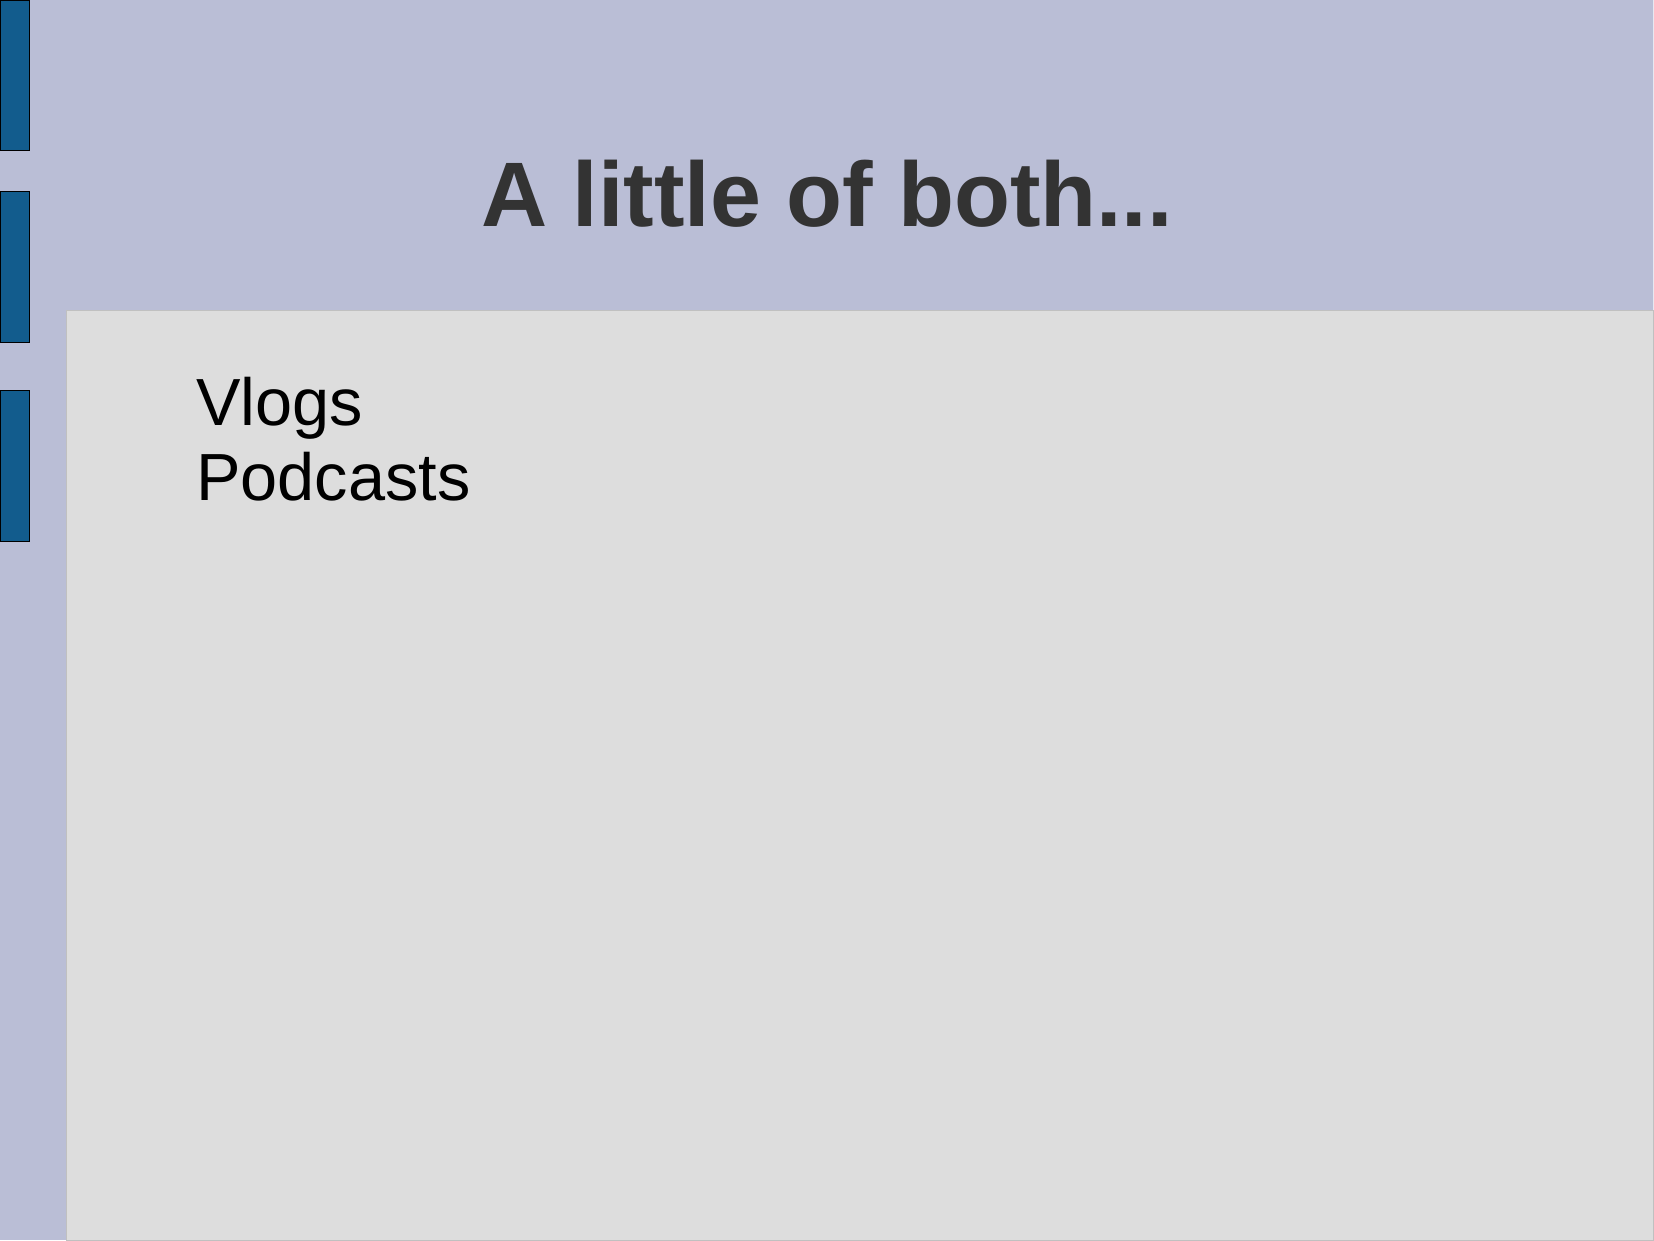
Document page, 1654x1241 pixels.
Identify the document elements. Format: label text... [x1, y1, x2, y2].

list Vlogs Podcasts [178, 364, 1570, 1147]
title A little of both... [121, 91, 1534, 299]
